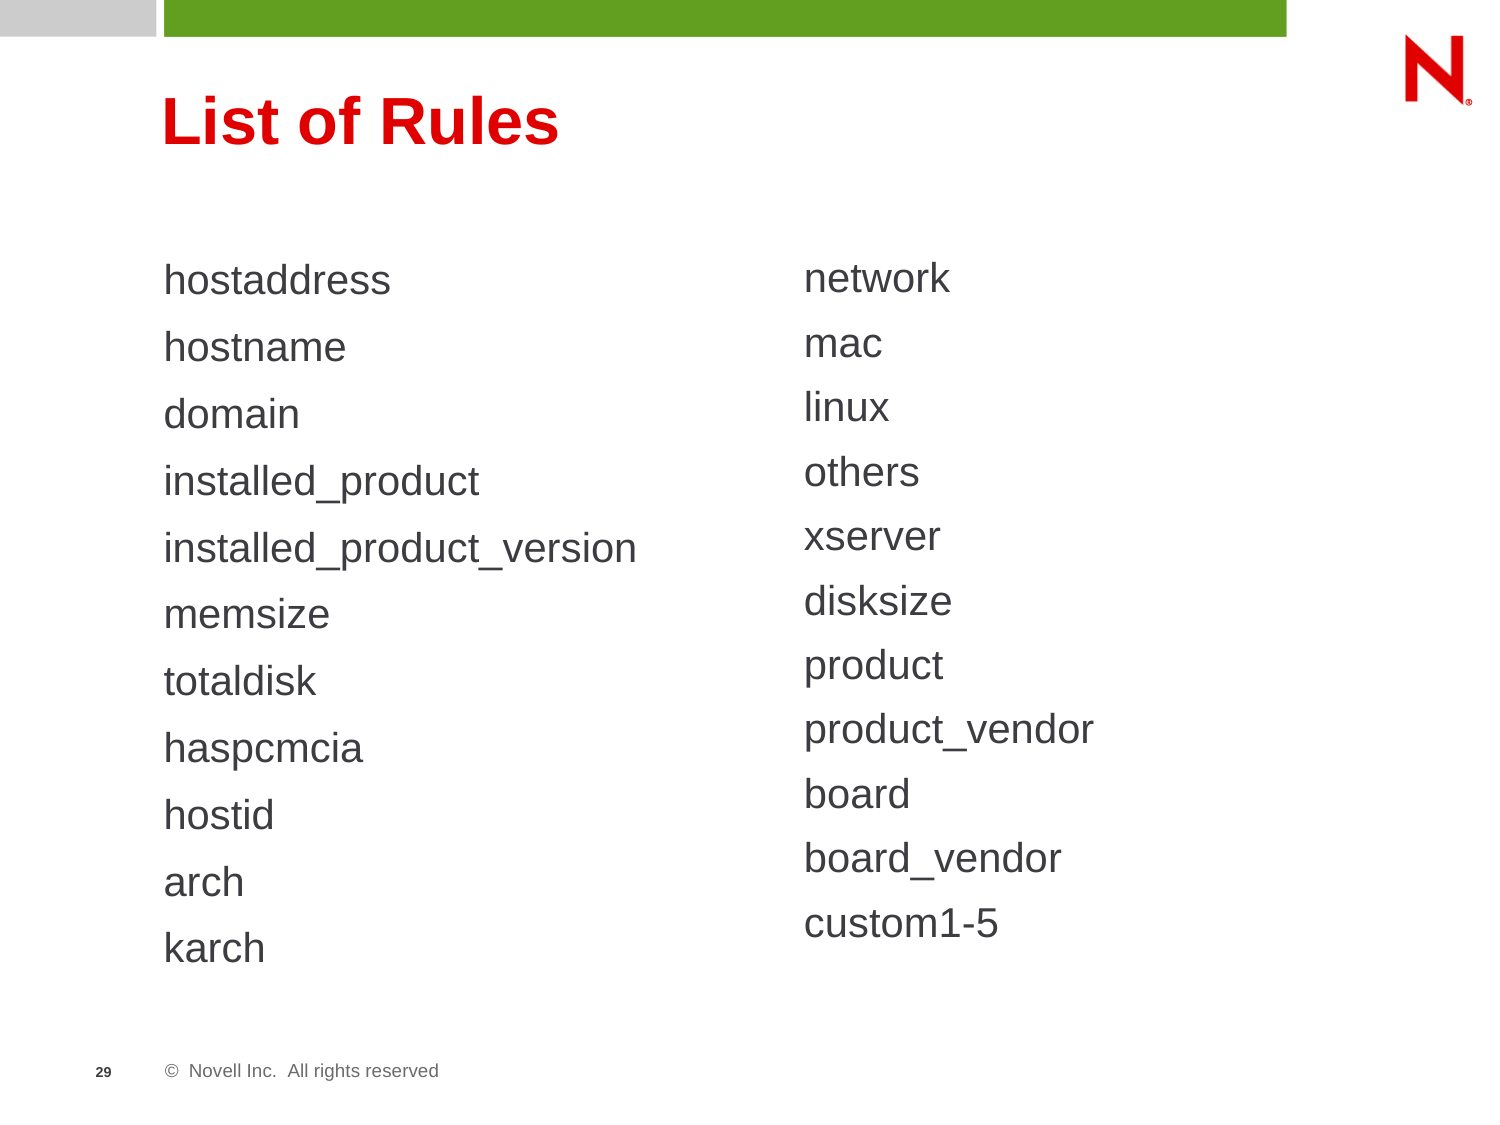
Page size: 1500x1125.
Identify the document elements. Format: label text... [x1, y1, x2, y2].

text_box network mac linux others xserver disksize product product_vendor board board_vendor custom1-5 [804, 254, 1179, 950]
title List of Rules [161, 41, 1383, 205]
list hostaddress hostname domain installed_product installed_product_version memsize totaldisk haspcmcia hostid arch karch [163, 254, 784, 1125]
picture [1403, 32, 1473, 107]
